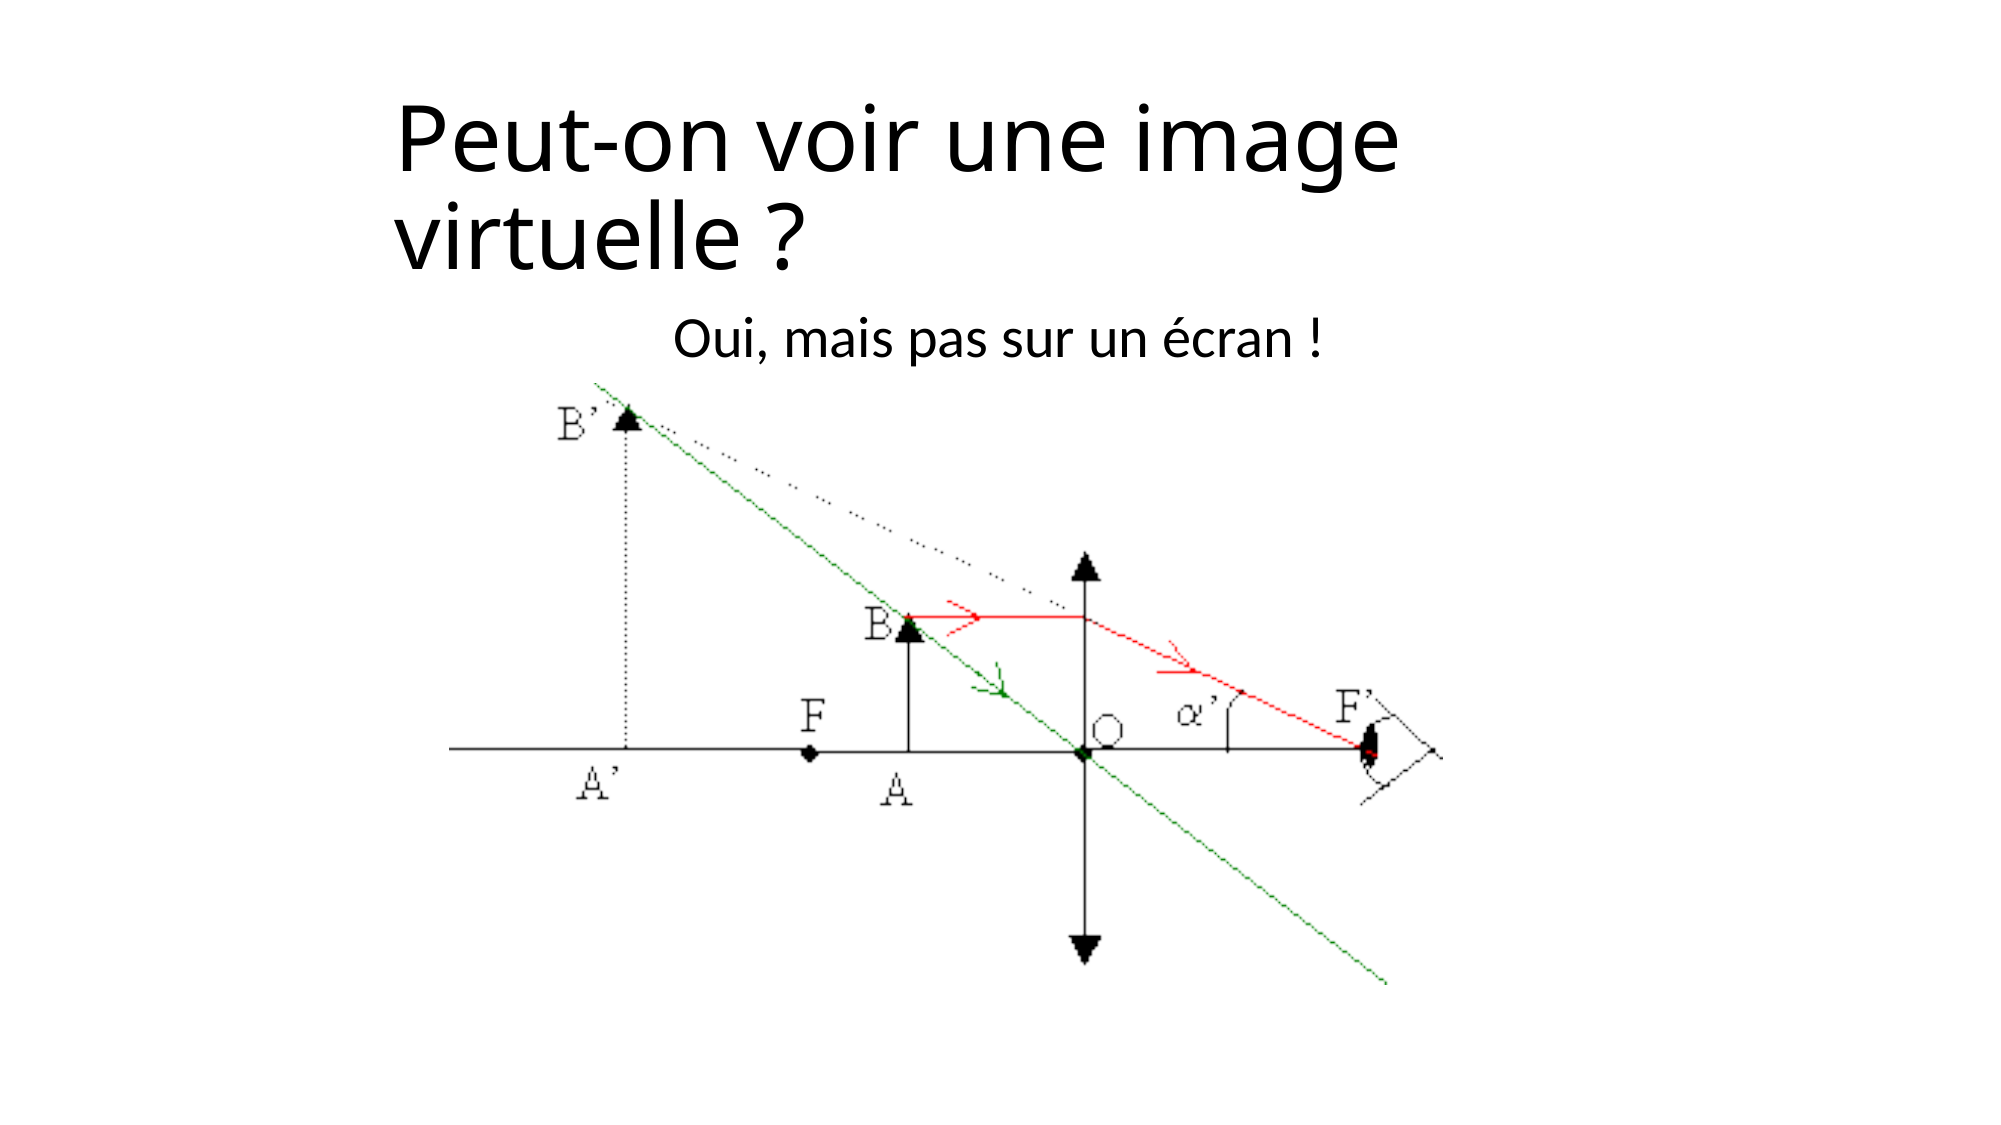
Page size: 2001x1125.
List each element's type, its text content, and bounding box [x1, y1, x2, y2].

title Peut-on voir une image virtuelle ? [379, 82, 1669, 299]
list Oui, mais pas sur un écran ! [137, 299, 1863, 1014]
picture [449, 383, 1443, 985]
